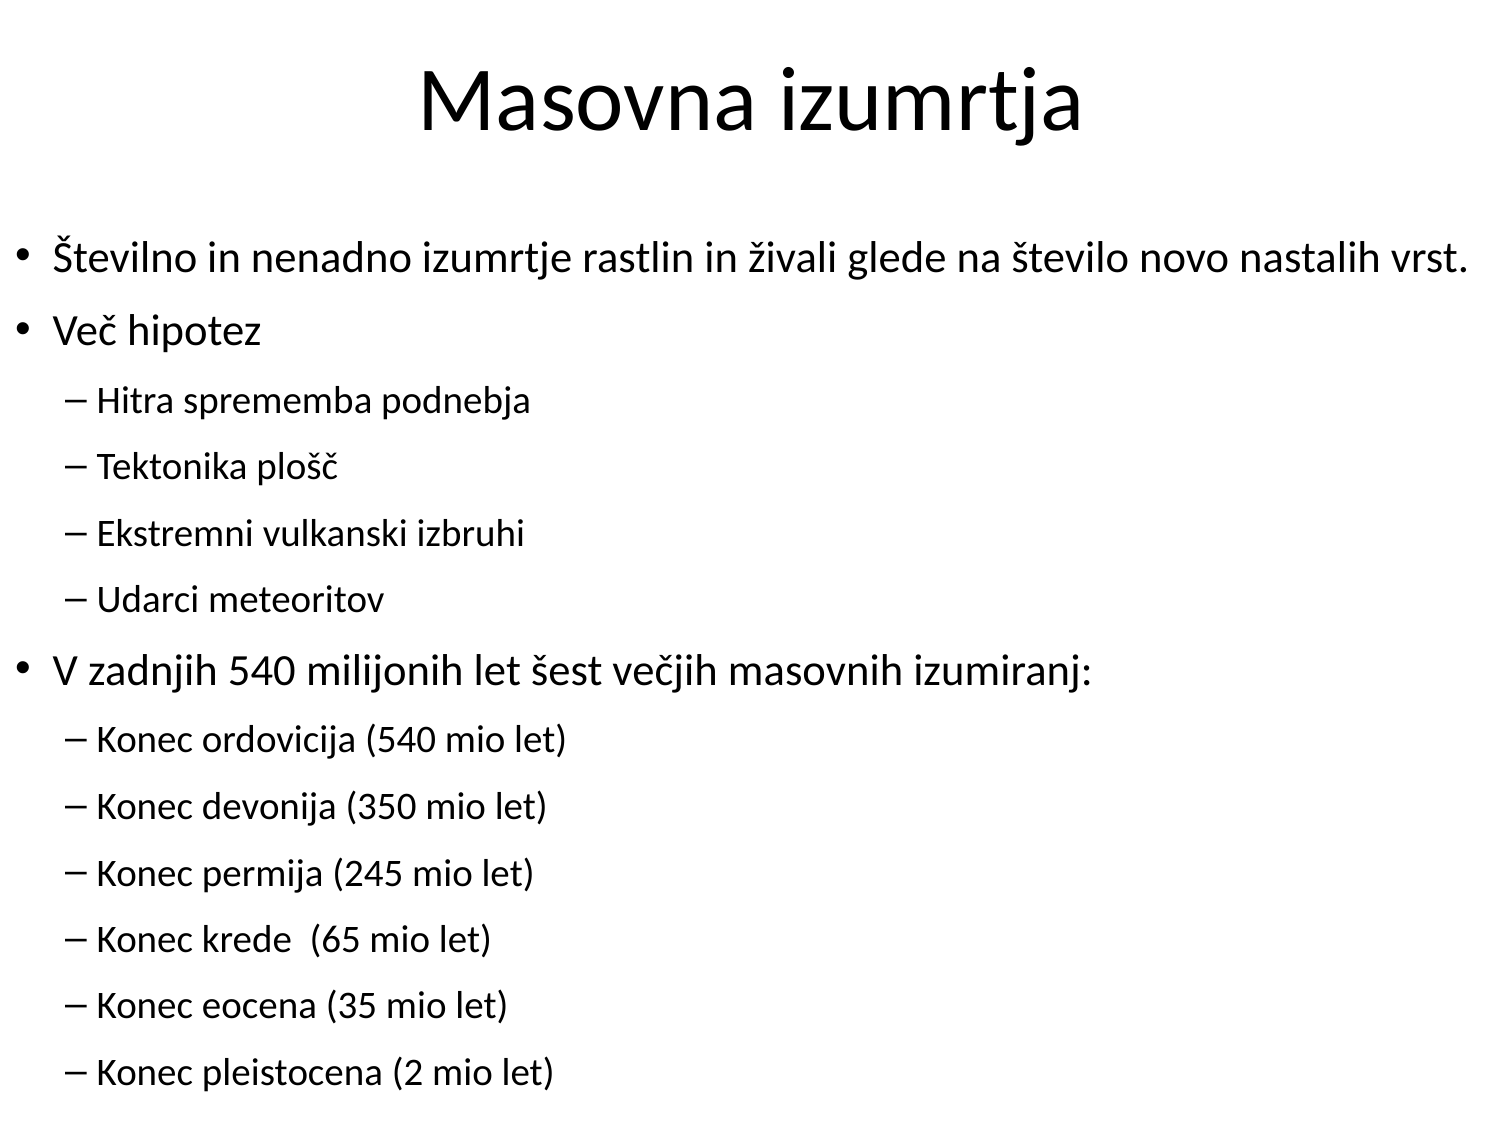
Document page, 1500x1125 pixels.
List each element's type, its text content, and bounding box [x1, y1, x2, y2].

list Številno in nenadno izumrtje rastlin in živali glede na število novo nastalih vrst. Več hipotez Hitra sprememba podnebja Tektonika plošč Ekstremni vulkanski izbruhi Udarci meteoritov V zadnjih 540 milijonih let šest večjih masovnih izumiranj: Konec ordovicija (540 mio let) Konec devonija (350 mio let) Konec permija (245 mio let) Konec krede (65 mio let) Konec eocena (35 mio let) Konec pleistocena (2 mio let) [0, 219, 1500, 1125]
title Masovna izumrtja [76, 0, 1427, 188]
